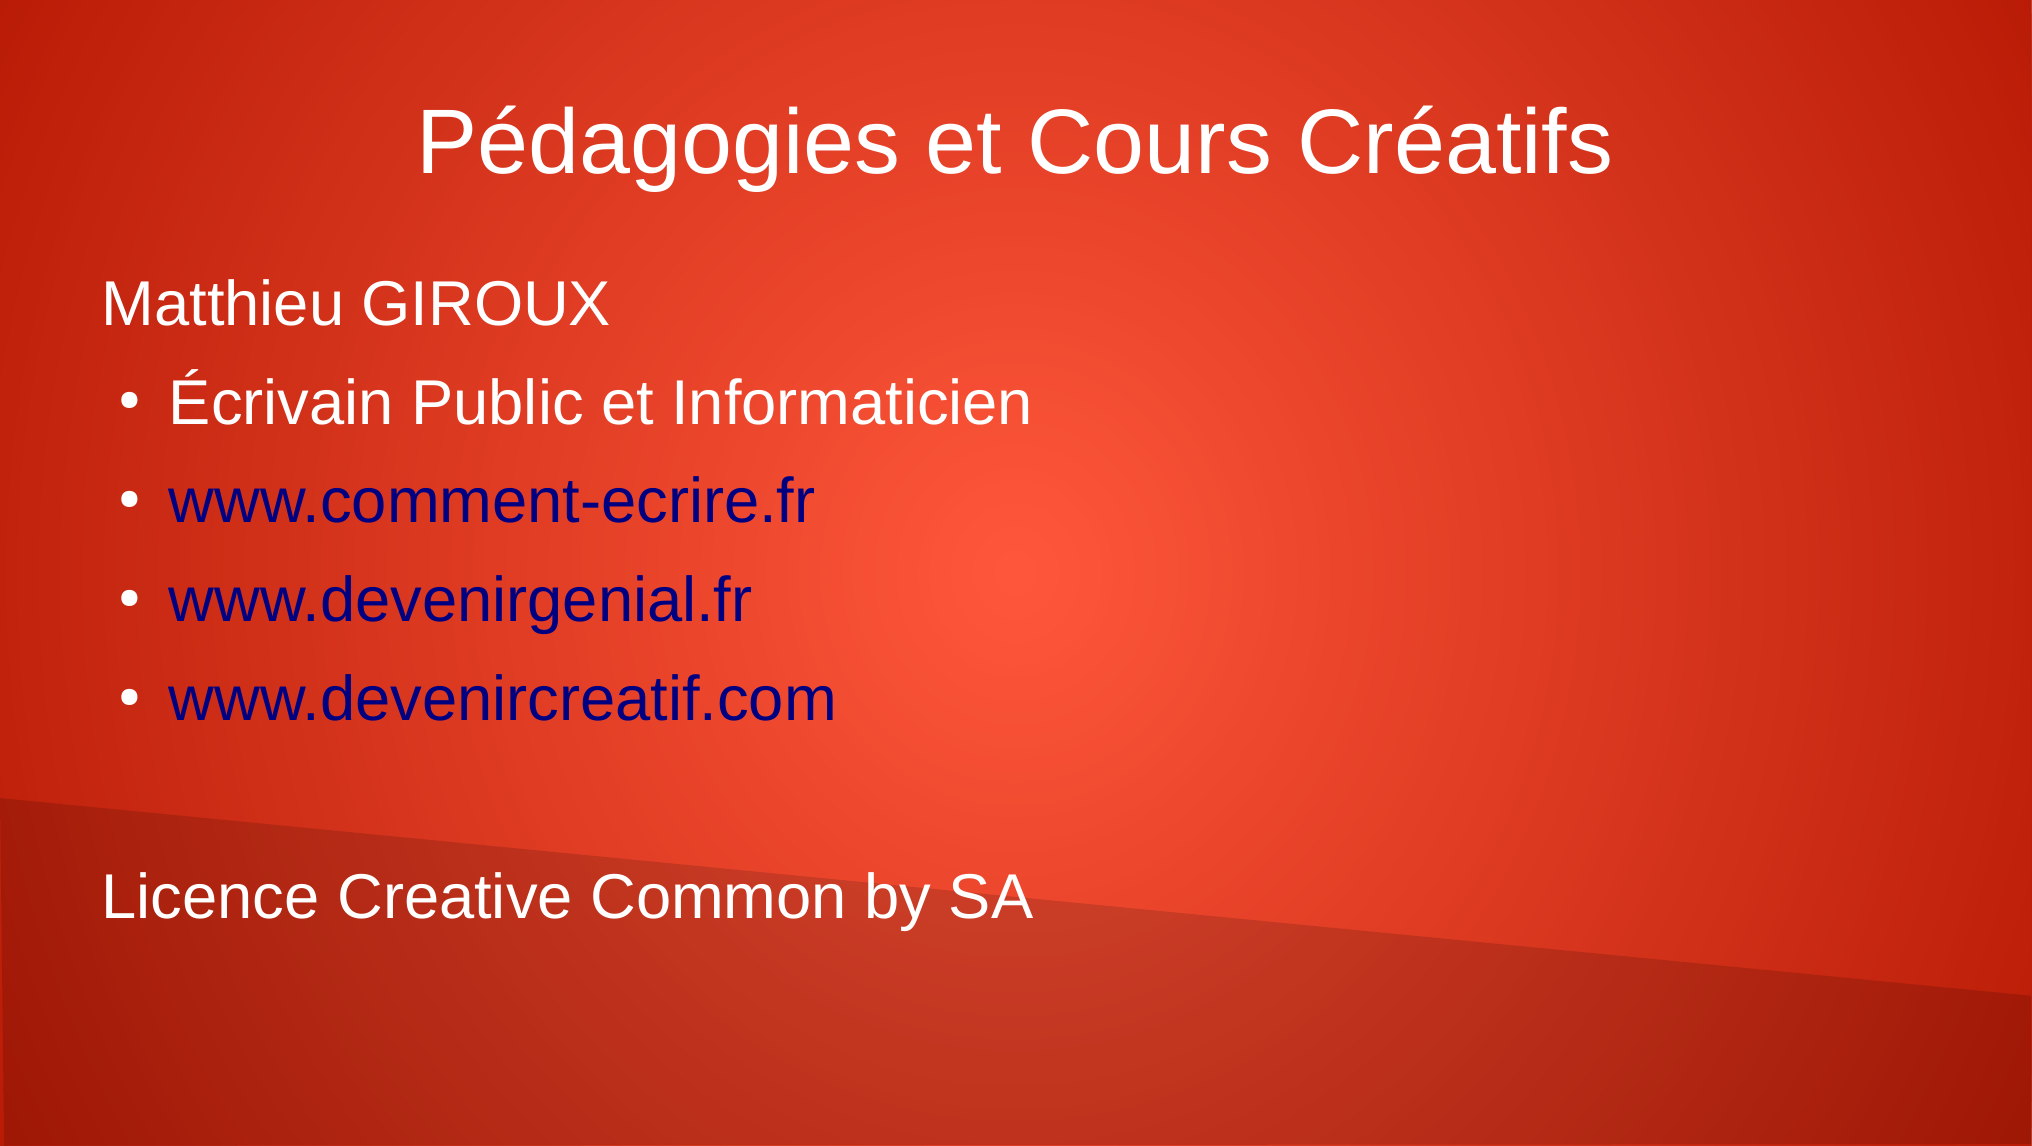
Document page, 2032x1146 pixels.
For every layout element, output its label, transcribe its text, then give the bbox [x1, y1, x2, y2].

list Matthieu GIROUX Écrivain Public et Informaticien www.comment-ecrire.fr www.devenirgenial.fr www.devenircreatif.com Licence Creative Common by SA [101, 268, 1930, 933]
title Pédagogies et Cours Créatifs [101, 45, 1930, 237]
